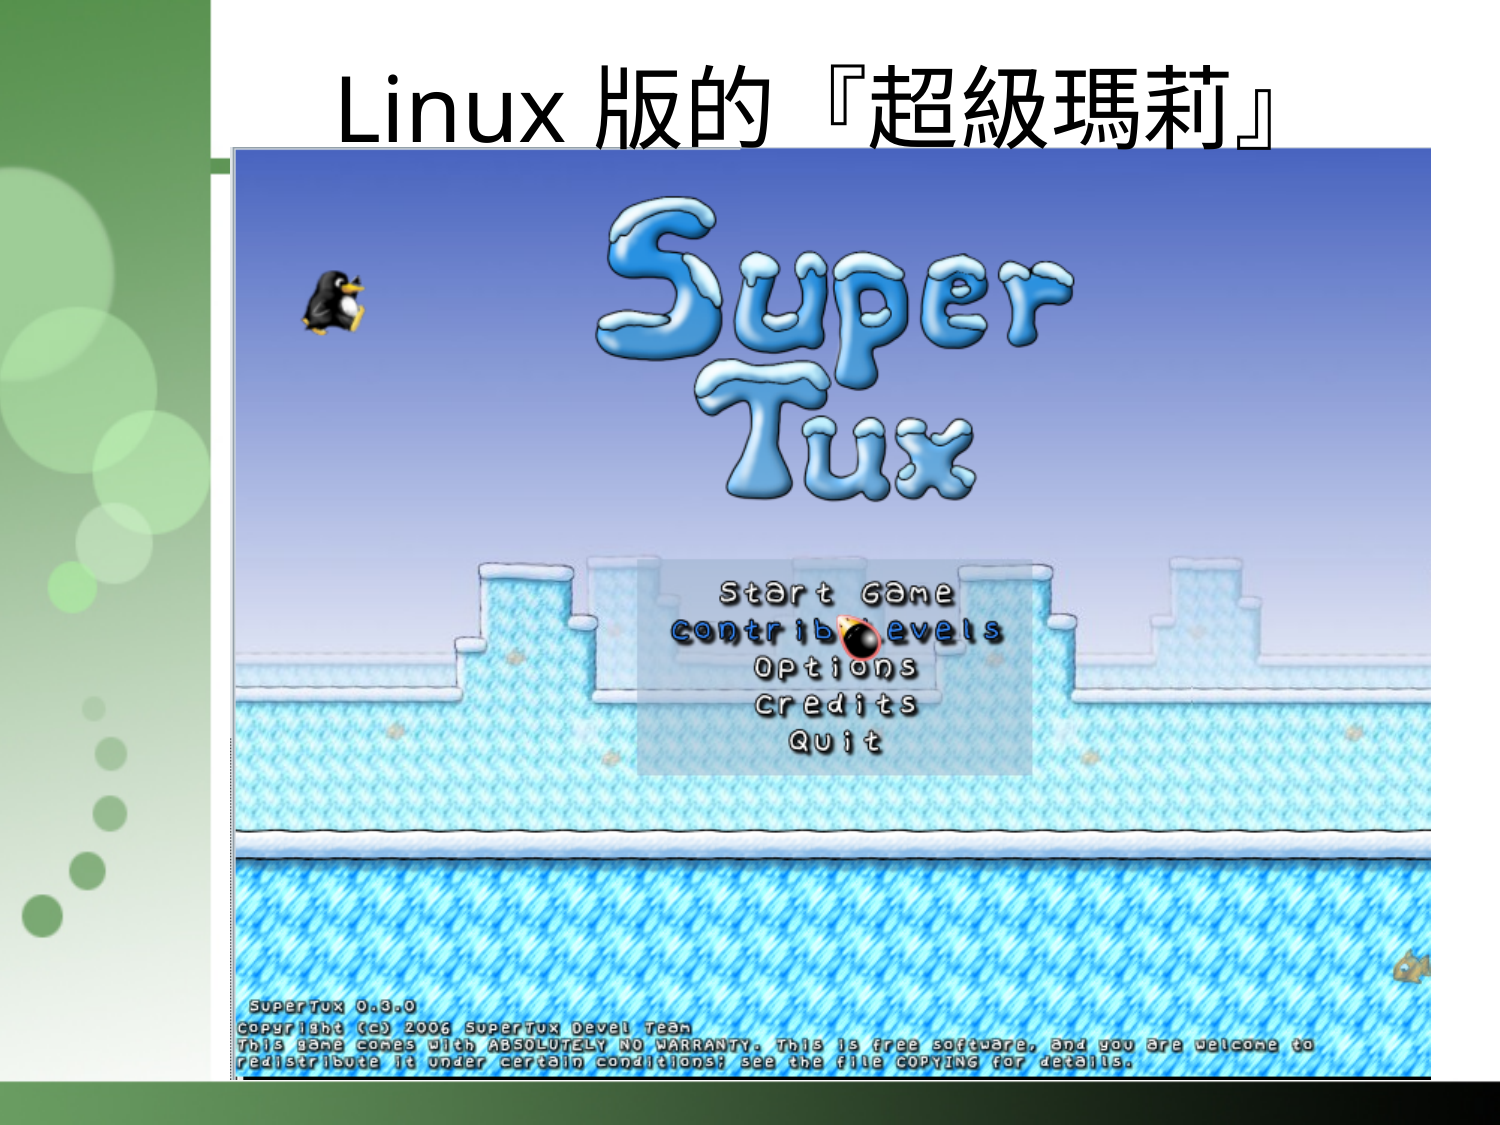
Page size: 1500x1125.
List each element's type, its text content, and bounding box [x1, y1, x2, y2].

title Linux版的『超級瑪莉』 [214, 51, 1447, 154]
picture [0, 0, 1500, 1125]
